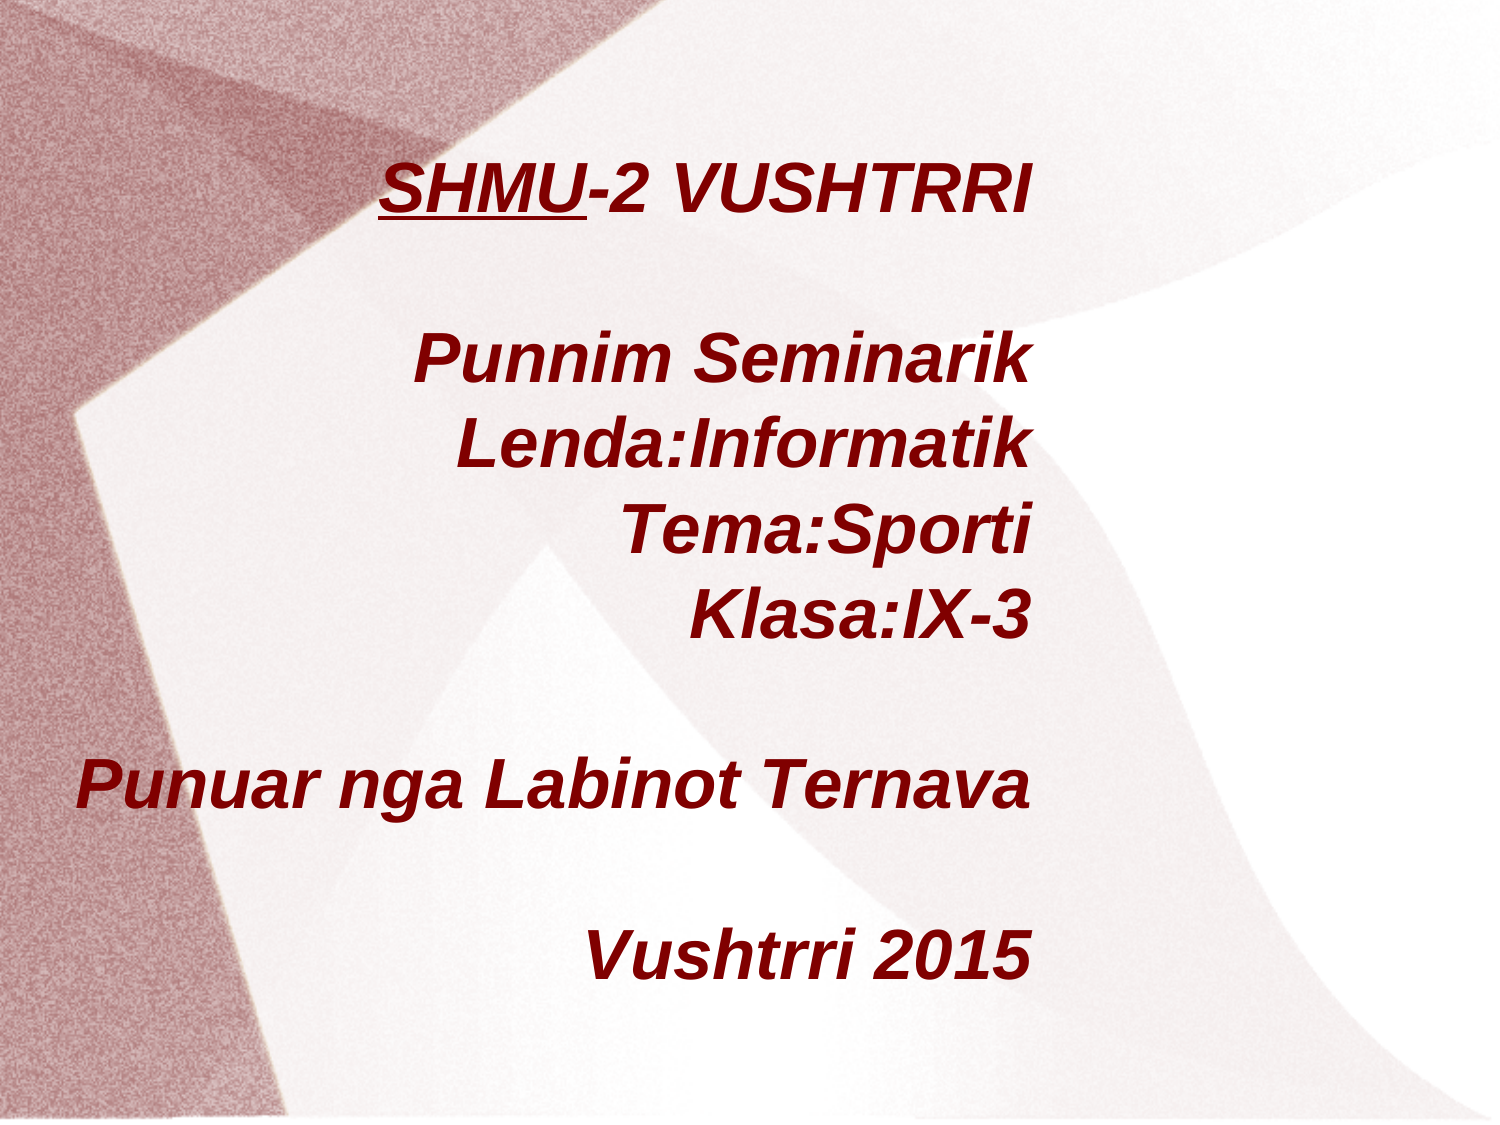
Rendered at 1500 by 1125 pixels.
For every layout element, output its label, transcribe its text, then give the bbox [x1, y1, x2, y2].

title SHMU-2 VUSHTRRI Punnim Seminarik Lenda:Informatik Tema:Sporti Klasa:IX-3 Punuar nga Labinot Ternava Vushtrri 2015 [75, 141, 1426, 934]
